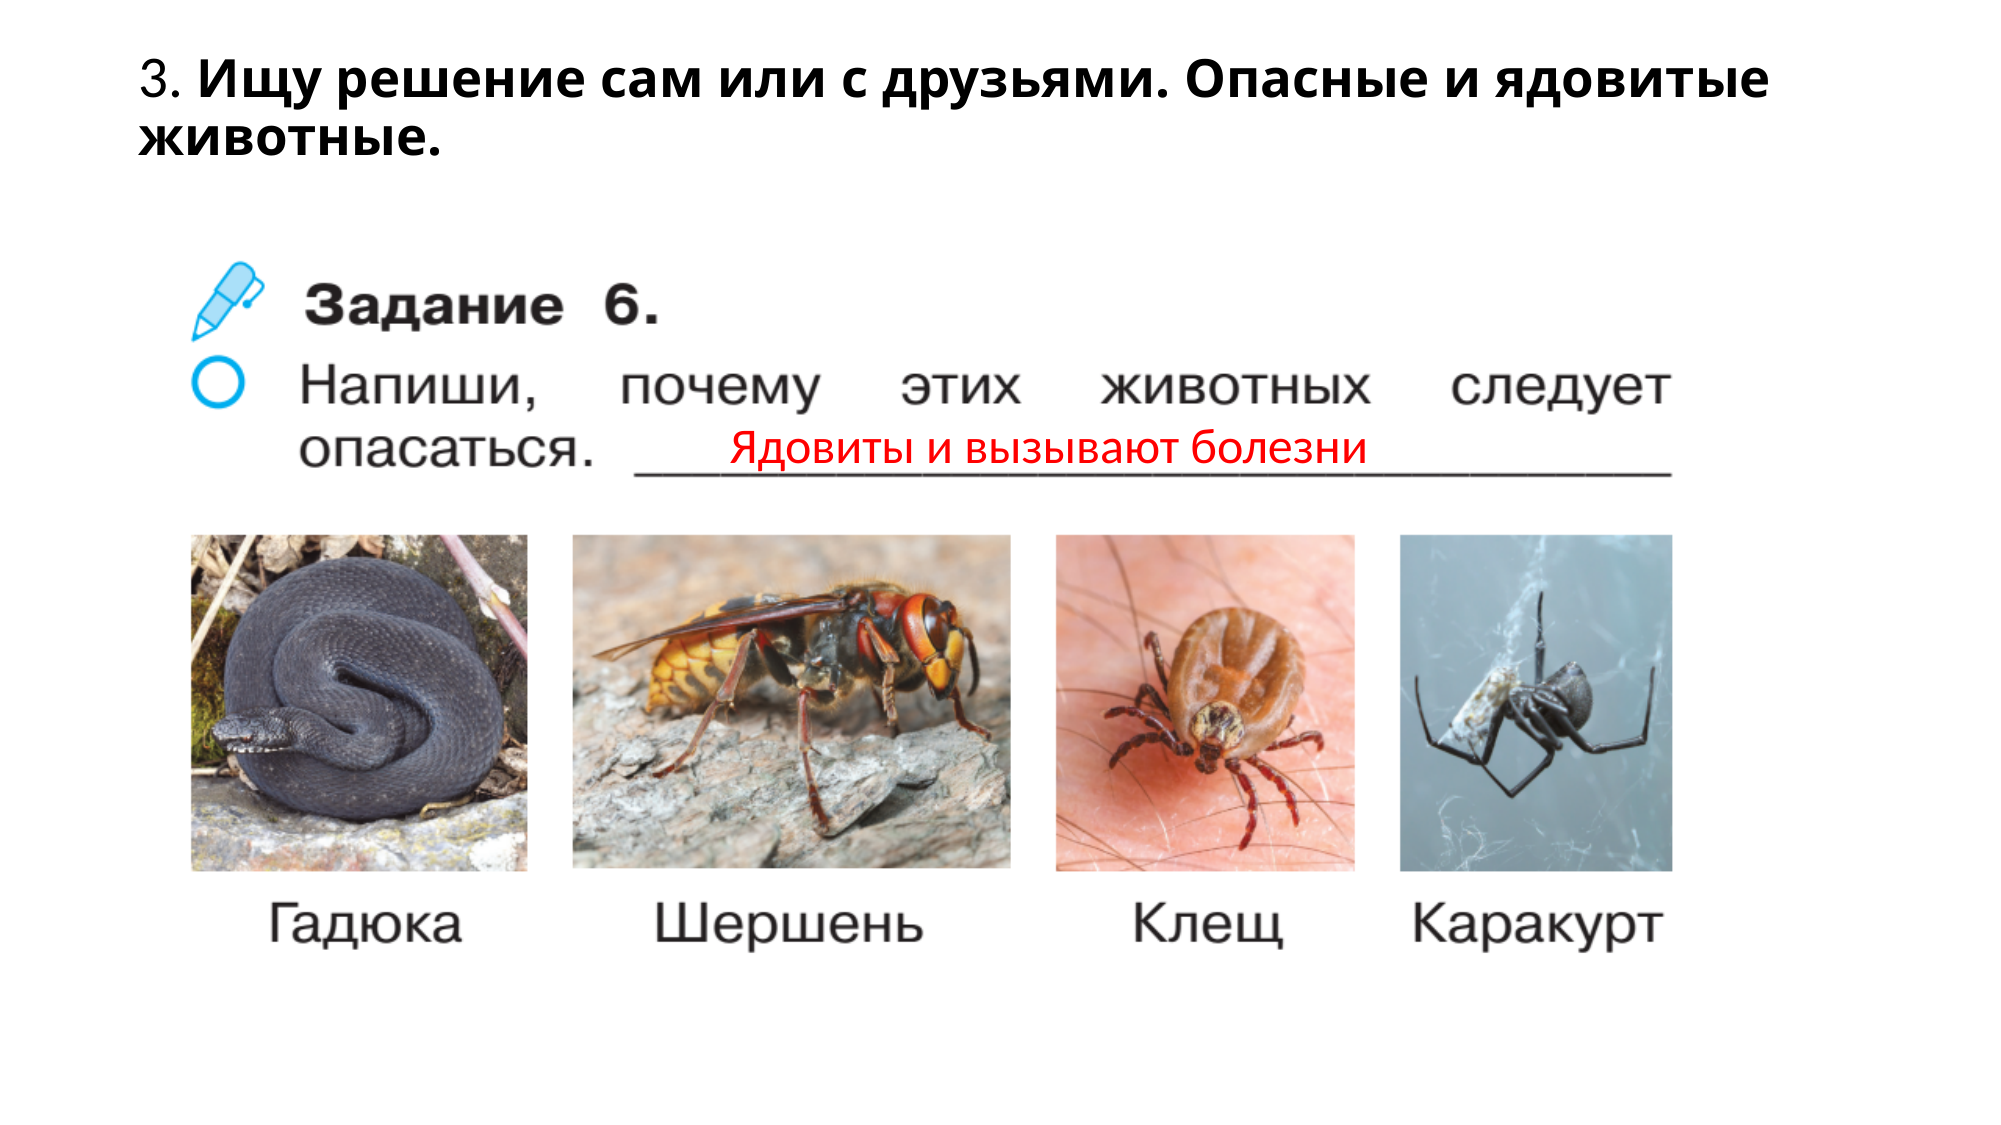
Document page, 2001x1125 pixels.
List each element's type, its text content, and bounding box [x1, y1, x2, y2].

picture [157, 241, 1707, 964]
title 3. Ищу решение сам или с друзьями. Опасные и ядовитые животные. [123, 38, 1849, 175]
text_box Ядовиты и вызывают болезни [715, 406, 1390, 483]
